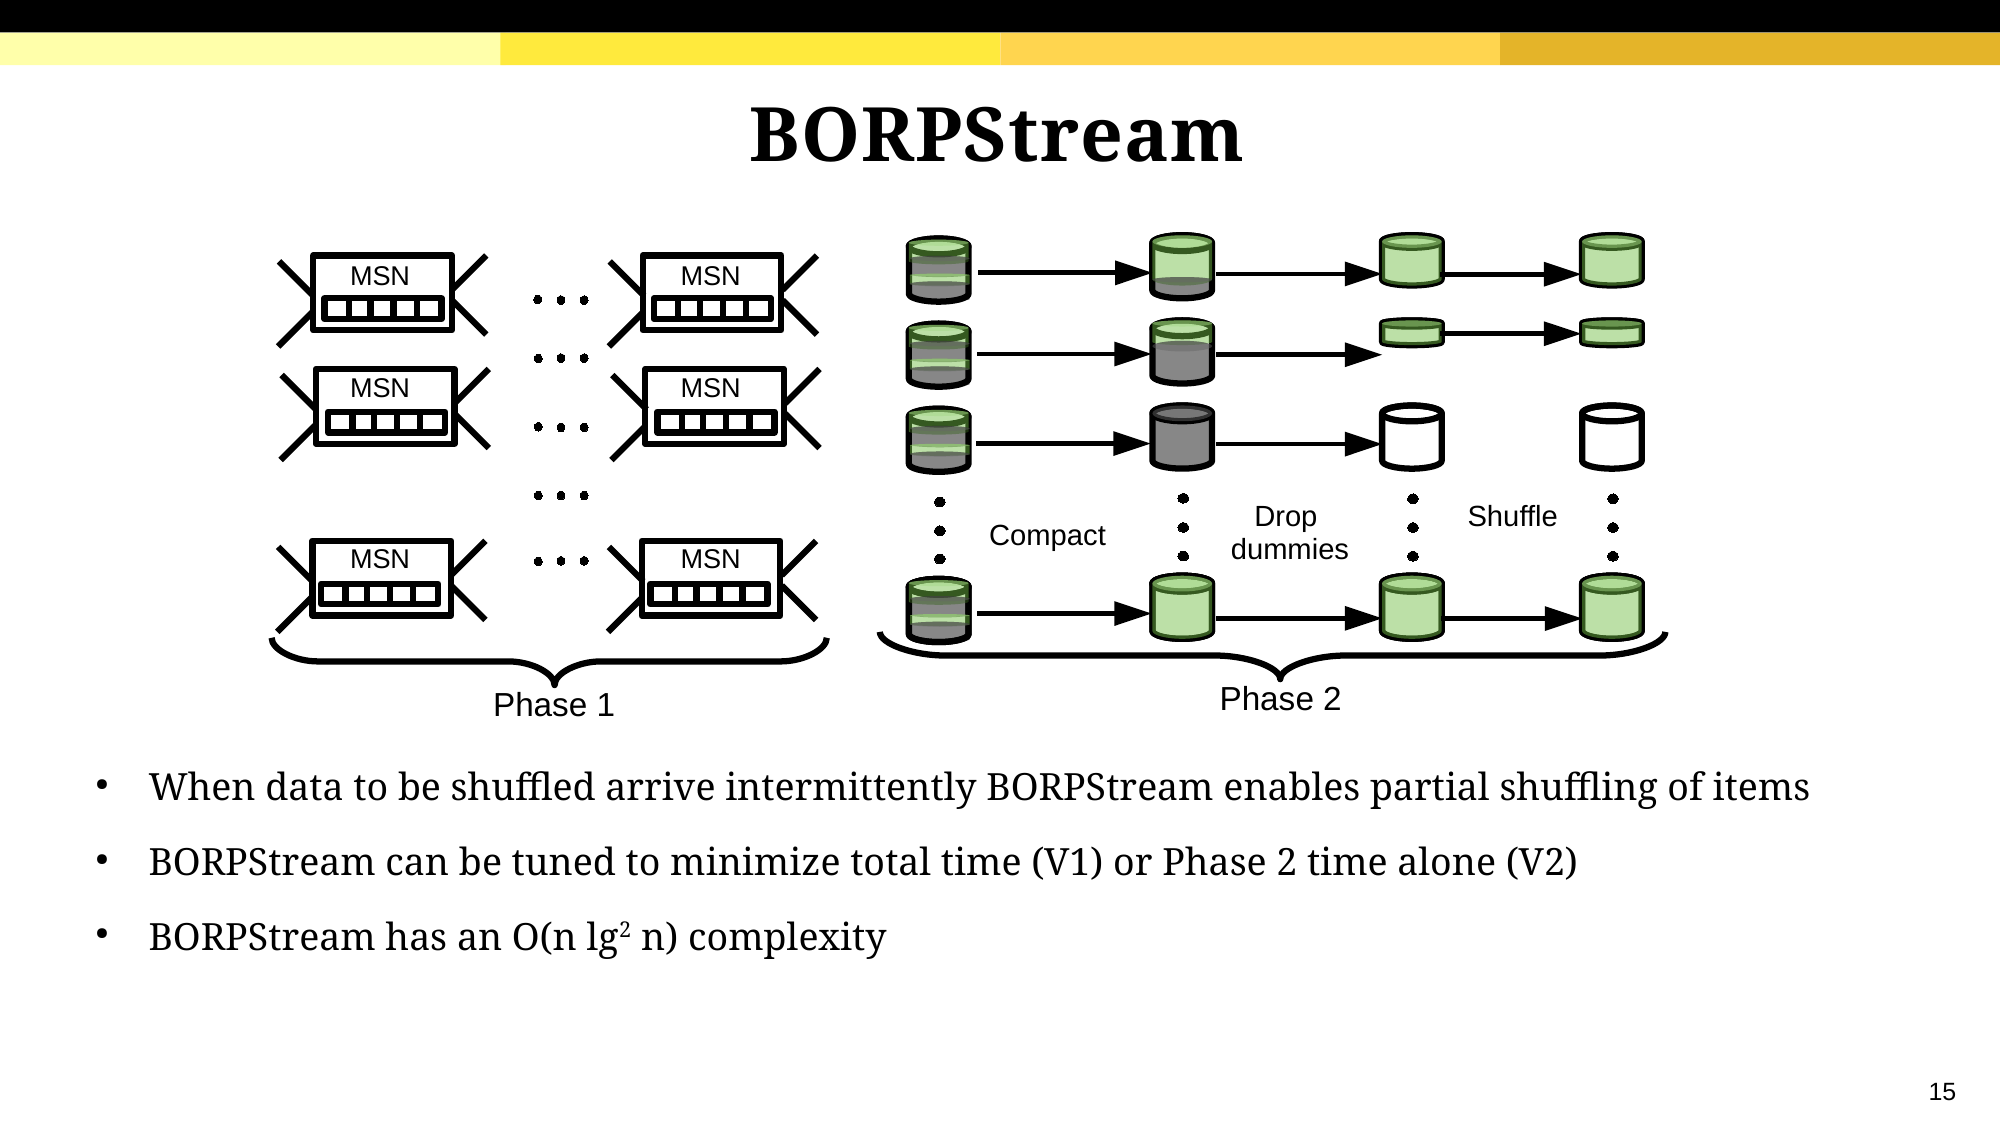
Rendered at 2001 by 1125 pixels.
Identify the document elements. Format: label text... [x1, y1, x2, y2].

table_header H [909, 281, 970, 287]
table_header H [910, 613, 970, 618]
text_box [1177, 551, 1189, 561]
text_box Drop dummies [1216, 492, 1365, 573]
text_box [1152, 414, 1213, 469]
table_header H [1382, 320, 1442, 327]
text_box [1607, 493, 1619, 504]
text_box MSN [335, 365, 442, 411]
text_box Shuffle [1452, 492, 1573, 541]
text_box [557, 423, 565, 432]
table_header H [909, 366, 970, 372]
table_header H [909, 273, 970, 277]
text_box [1382, 325, 1442, 346]
table_header H [910, 443, 970, 447]
table_header H [1152, 405, 1213, 422]
table_header H [1582, 405, 1642, 422]
text_box [533, 295, 542, 304]
table_header H [908, 578, 969, 587]
text_box [534, 354, 543, 363]
text_box [908, 329, 970, 387]
text_box [1382, 416, 1442, 469]
table_header H [1382, 575, 1442, 592]
table_header H [1582, 575, 1642, 592]
list When data to be shuffled arrive intermittently BORPStream enables partial shuffling of items BORPStream can be tuned to minimize total time (V1) or Phase 2 time alone (V2) BORPStream has an O(n lg2 n) complexity [62, 755, 1961, 1075]
text_box [534, 491, 543, 500]
text_box Phase 1 [478, 679, 631, 731]
text_box MSN [335, 253, 442, 299]
text_box MSN [665, 365, 773, 411]
text_box [316, 368, 455, 444]
table_header H [908, 408, 969, 417]
table_header H [909, 340, 970, 347]
table_header H [1582, 320, 1642, 327]
text_box [557, 491, 565, 500]
text_box [645, 368, 784, 444]
text_box [1582, 416, 1642, 469]
text_box [1582, 586, 1642, 639]
table_header H [909, 255, 970, 262]
text_box MSN [335, 536, 442, 582]
text_box Phase 2 [1204, 673, 1357, 726]
text_box [934, 554, 946, 564]
table_header H [908, 323, 969, 331]
table_header H [1152, 320, 1213, 327]
text_box [312, 540, 451, 616]
table_header H [910, 621, 970, 627]
text_box [1582, 243, 1642, 286]
text_box [580, 353, 589, 363]
text_box [580, 295, 589, 305]
text_box [313, 255, 452, 331]
text_box [580, 491, 589, 500]
table_header H [910, 596, 970, 602]
text_box [642, 255, 782, 331]
text_box [934, 525, 946, 536]
table_header H [1152, 235, 1213, 248]
text_box [534, 557, 543, 566]
table_header H [1582, 235, 1642, 248]
table_header H [908, 238, 969, 246]
text_box [1407, 493, 1419, 504]
text_box MSN [665, 536, 773, 582]
text_box [1607, 551, 1619, 562]
text_box 15 [1913, 1070, 1972, 1114]
text_box [557, 295, 565, 305]
text_box [641, 540, 781, 616]
text_box [1582, 325, 1642, 346]
table_header H [1152, 340, 1213, 352]
text_box [557, 556, 565, 566]
table_header H [909, 358, 970, 362]
text_box [1152, 280, 1213, 299]
table_header H [1152, 277, 1213, 283]
text_box [580, 556, 589, 566]
text_box [1177, 493, 1189, 504]
text_box [1407, 551, 1419, 562]
text_box [1152, 584, 1213, 639]
text_box [534, 422, 543, 432]
text_box [1382, 586, 1442, 639]
text_box [908, 243, 970, 302]
text_box [1607, 522, 1619, 533]
text_box [1152, 242, 1213, 279]
text_box [580, 423, 589, 432]
table_header H [910, 451, 970, 457]
text_box [1407, 522, 1419, 533]
text_box [908, 414, 970, 472]
text_box [557, 353, 565, 363]
text_box [908, 584, 970, 643]
text_box [1152, 347, 1213, 384]
table_header H [1152, 575, 1213, 592]
title BORPStream [48, 65, 1947, 213]
text_box [1382, 243, 1442, 286]
table_header H [1382, 235, 1442, 248]
text_box Compact [974, 511, 1122, 560]
text_box [1152, 324, 1213, 345]
table_header H [910, 425, 970, 432]
text_box [1177, 522, 1189, 533]
table_header H [1382, 405, 1442, 422]
text_box [934, 497, 946, 507]
text_box MSN [665, 253, 773, 299]
